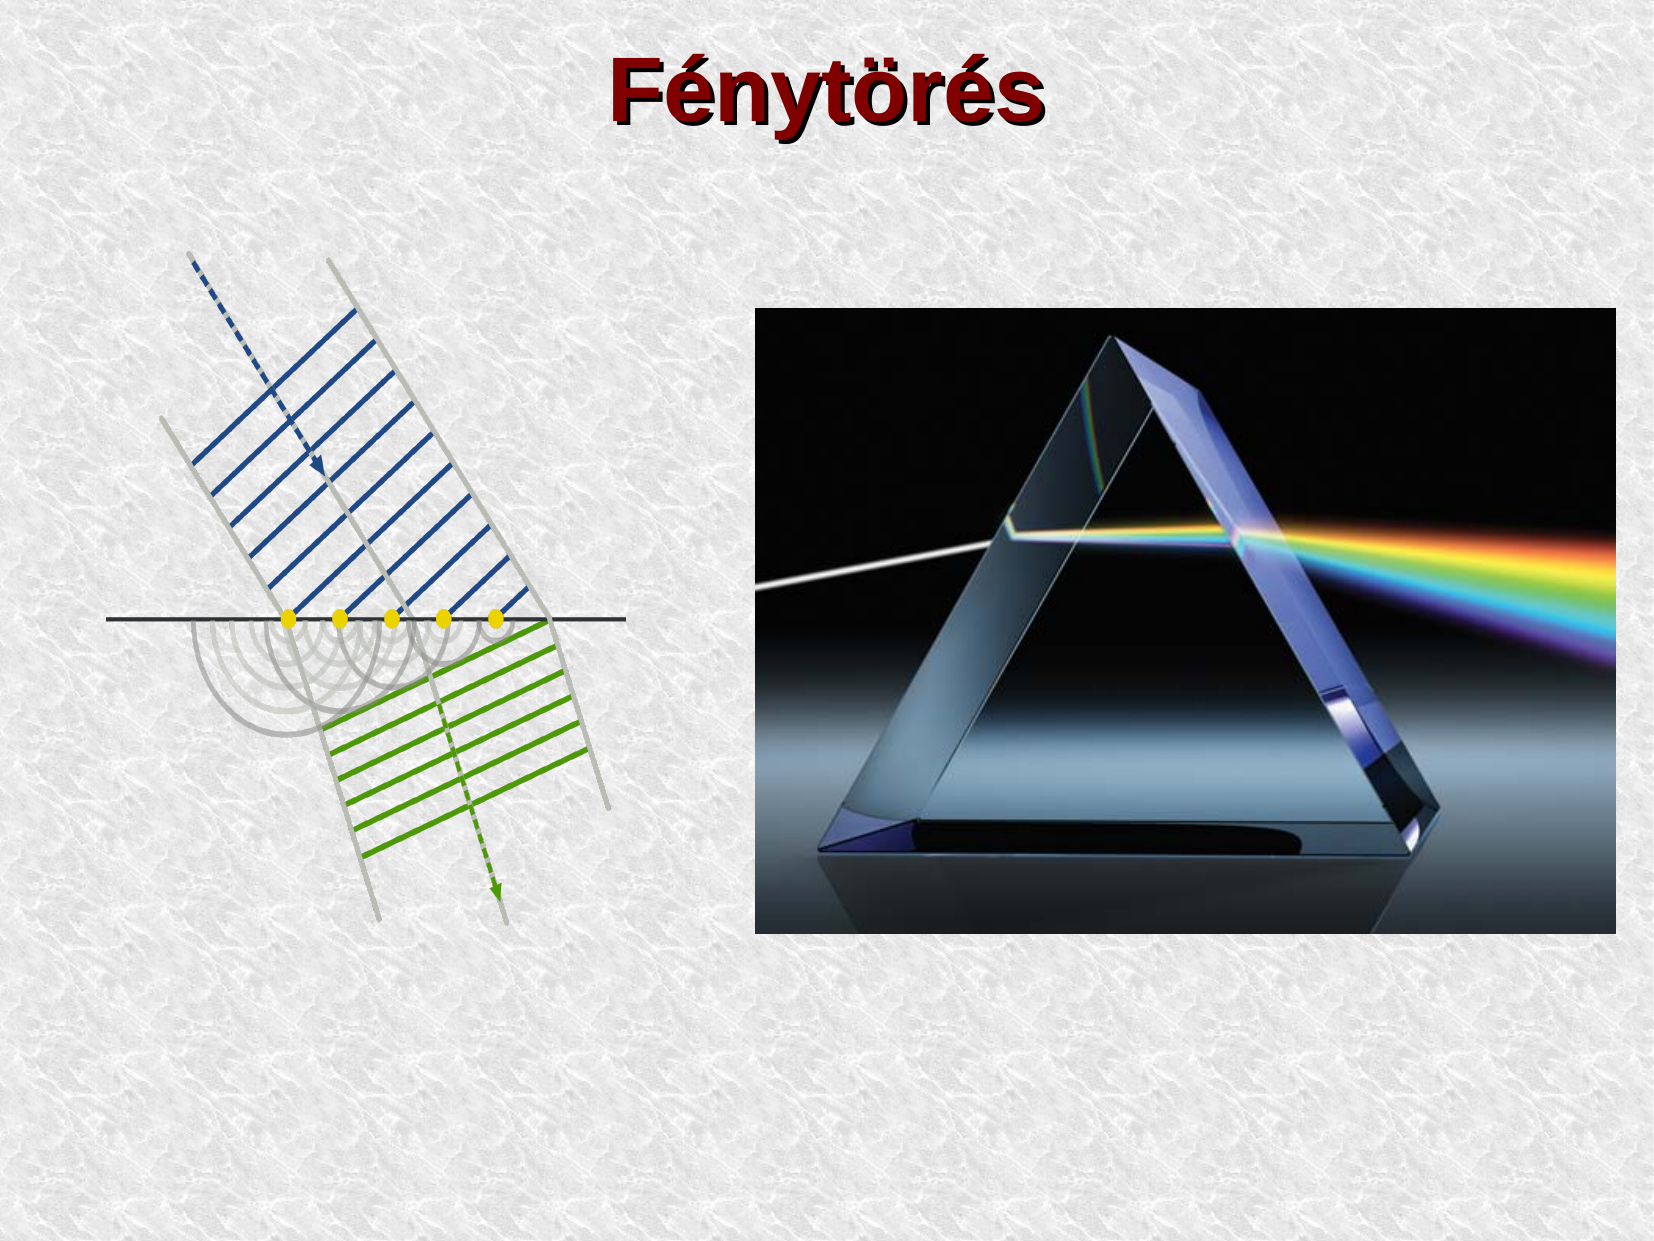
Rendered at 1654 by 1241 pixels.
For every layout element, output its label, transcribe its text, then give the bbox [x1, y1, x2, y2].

title Fénytörés [82, 20, 1571, 160]
picture [0, 0, 1654, 1241]
